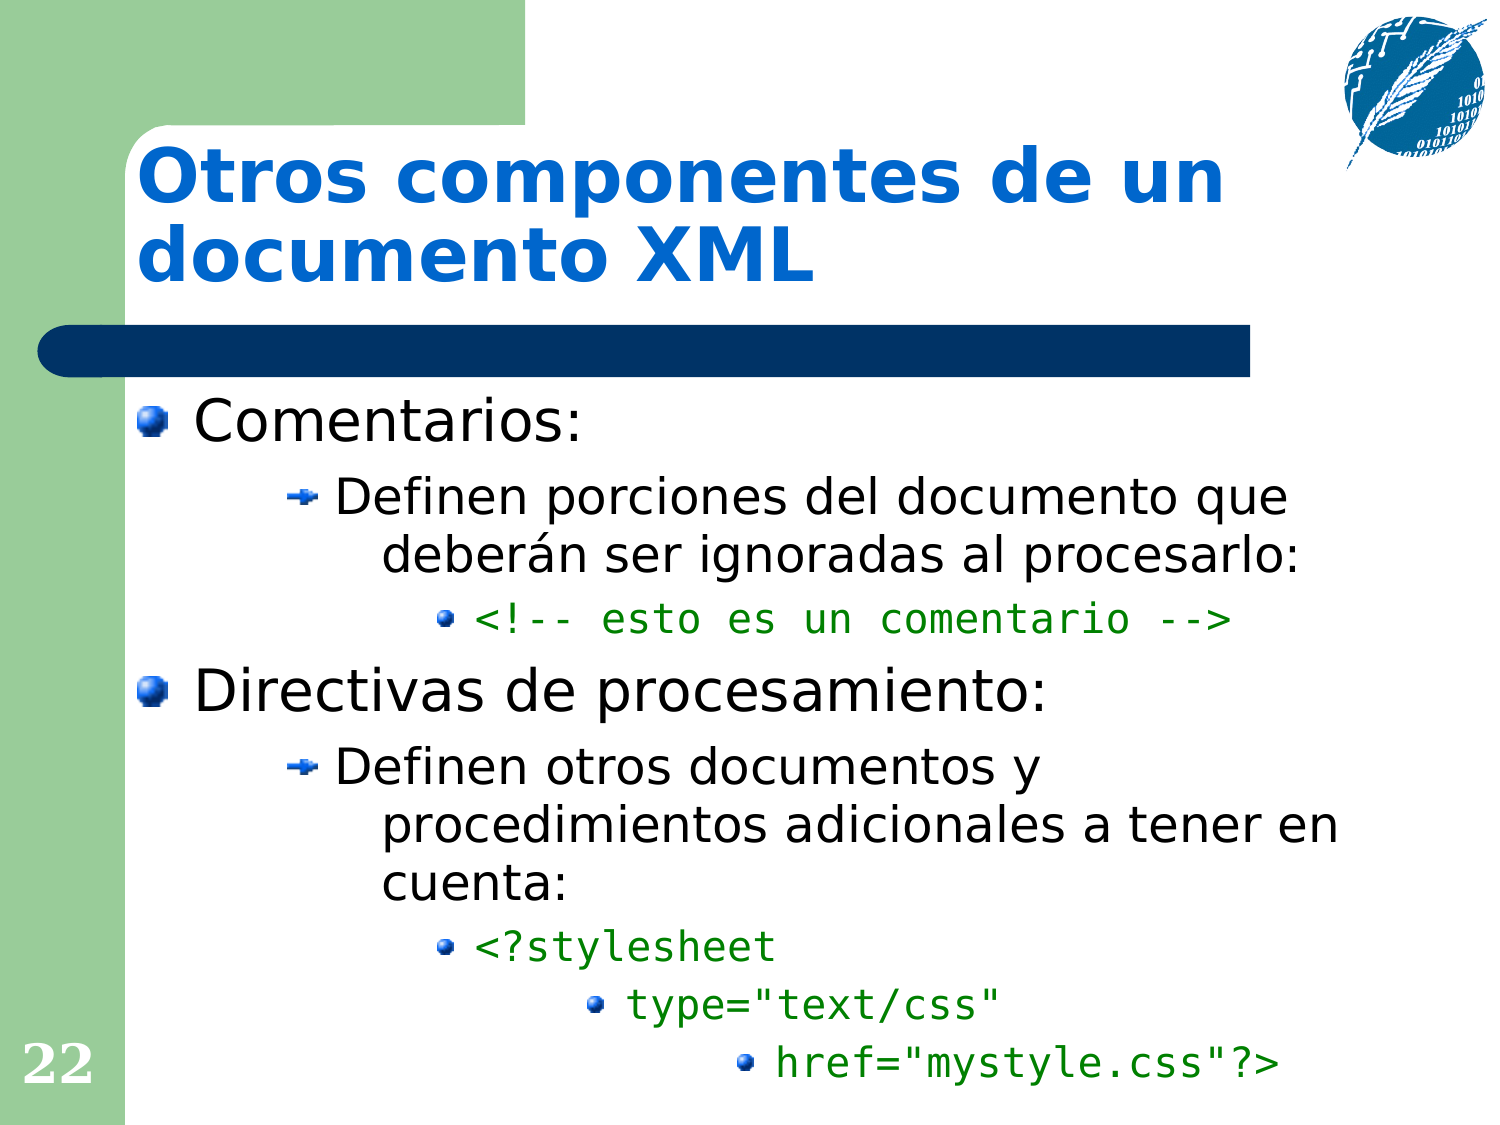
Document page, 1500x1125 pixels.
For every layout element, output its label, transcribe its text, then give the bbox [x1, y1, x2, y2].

picture [1436, 127, 1450, 136]
list Comentarios: Definen porciones del documento que deberán ser ignoradas al procesarlo: <!-- esto es un comentario --> Directivas de procesamiento: Definen otros documentos y procedimientos adicionales a tener en cuenta: <?stylesheet type="text/css" href="mystyle.css"?> [137, 387, 1400, 1045]
picture [1427, 138, 1431, 148]
picture [737, 1054, 754, 1071]
picture [1341, 15, 1487, 172]
picture [1433, 139, 1440, 147]
picture [1416, 140, 1425, 149]
title Otros componentes de un documento XML [136, 135, 1414, 302]
